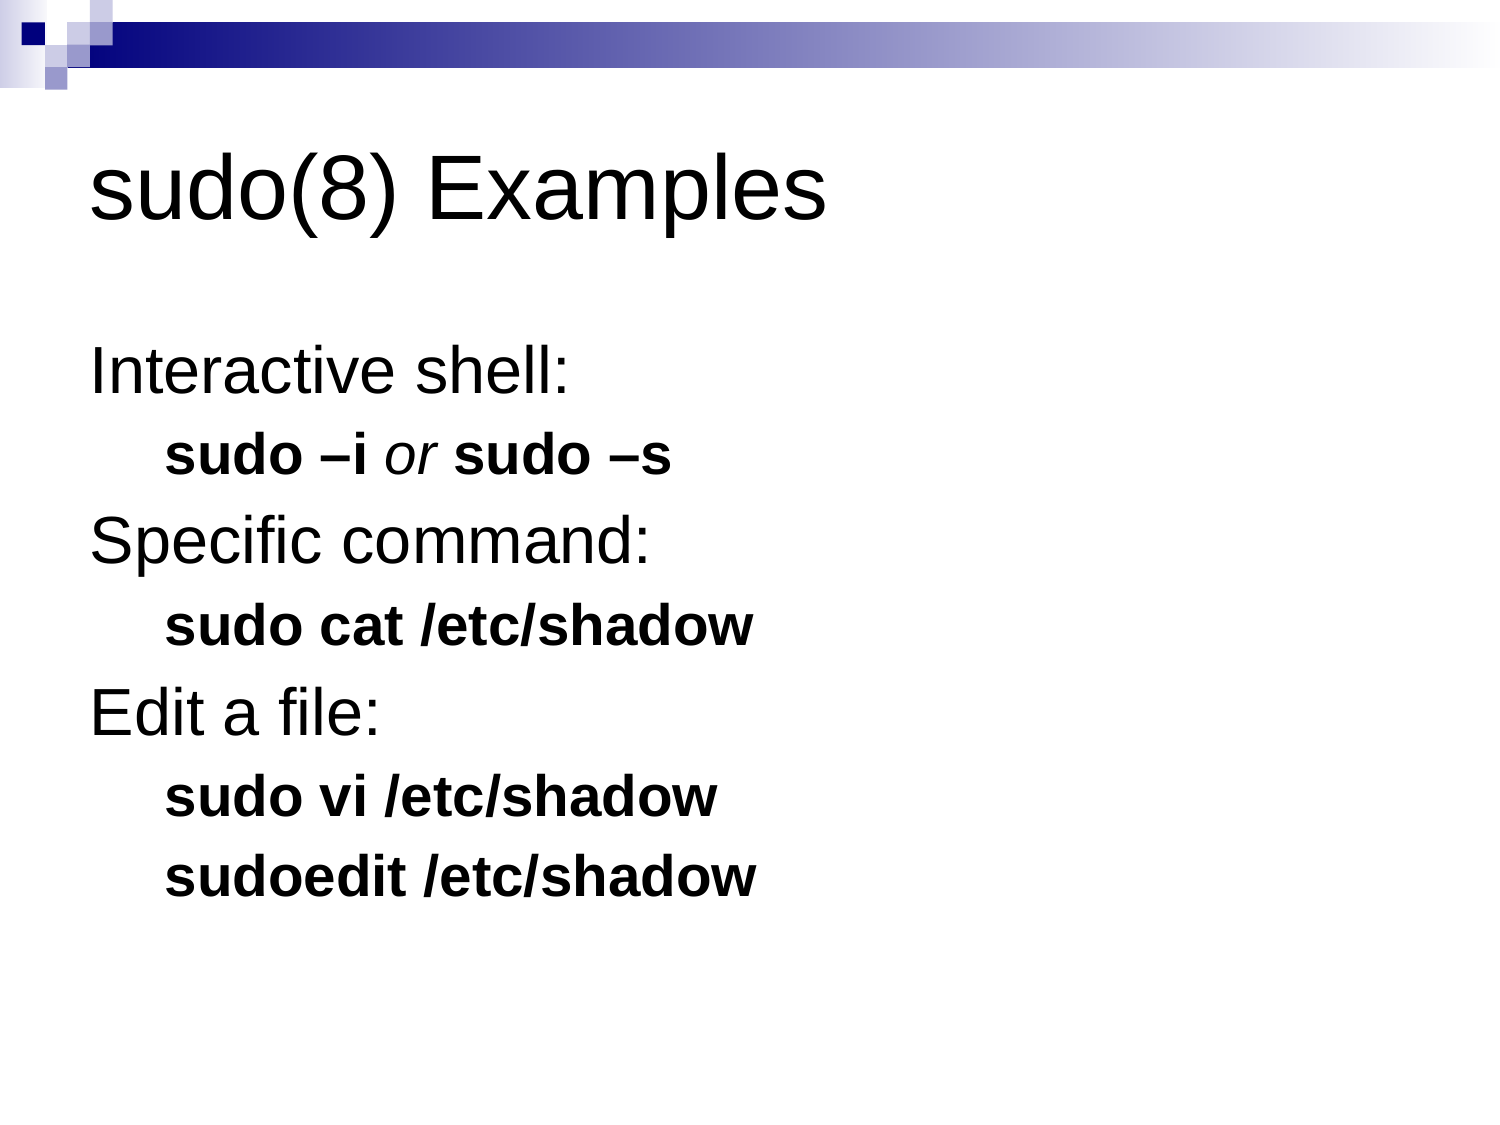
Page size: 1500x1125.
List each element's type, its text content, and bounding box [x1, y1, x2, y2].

title sudo(8) Examples [75, 75, 1426, 301]
list Interactive shell: sudo –i or sudo –s Specific command: sudo cat /etc/shadow Edit a file: sudo vi /etc/shadow sudoedit /etc/shadow [75, 324, 1426, 963]
